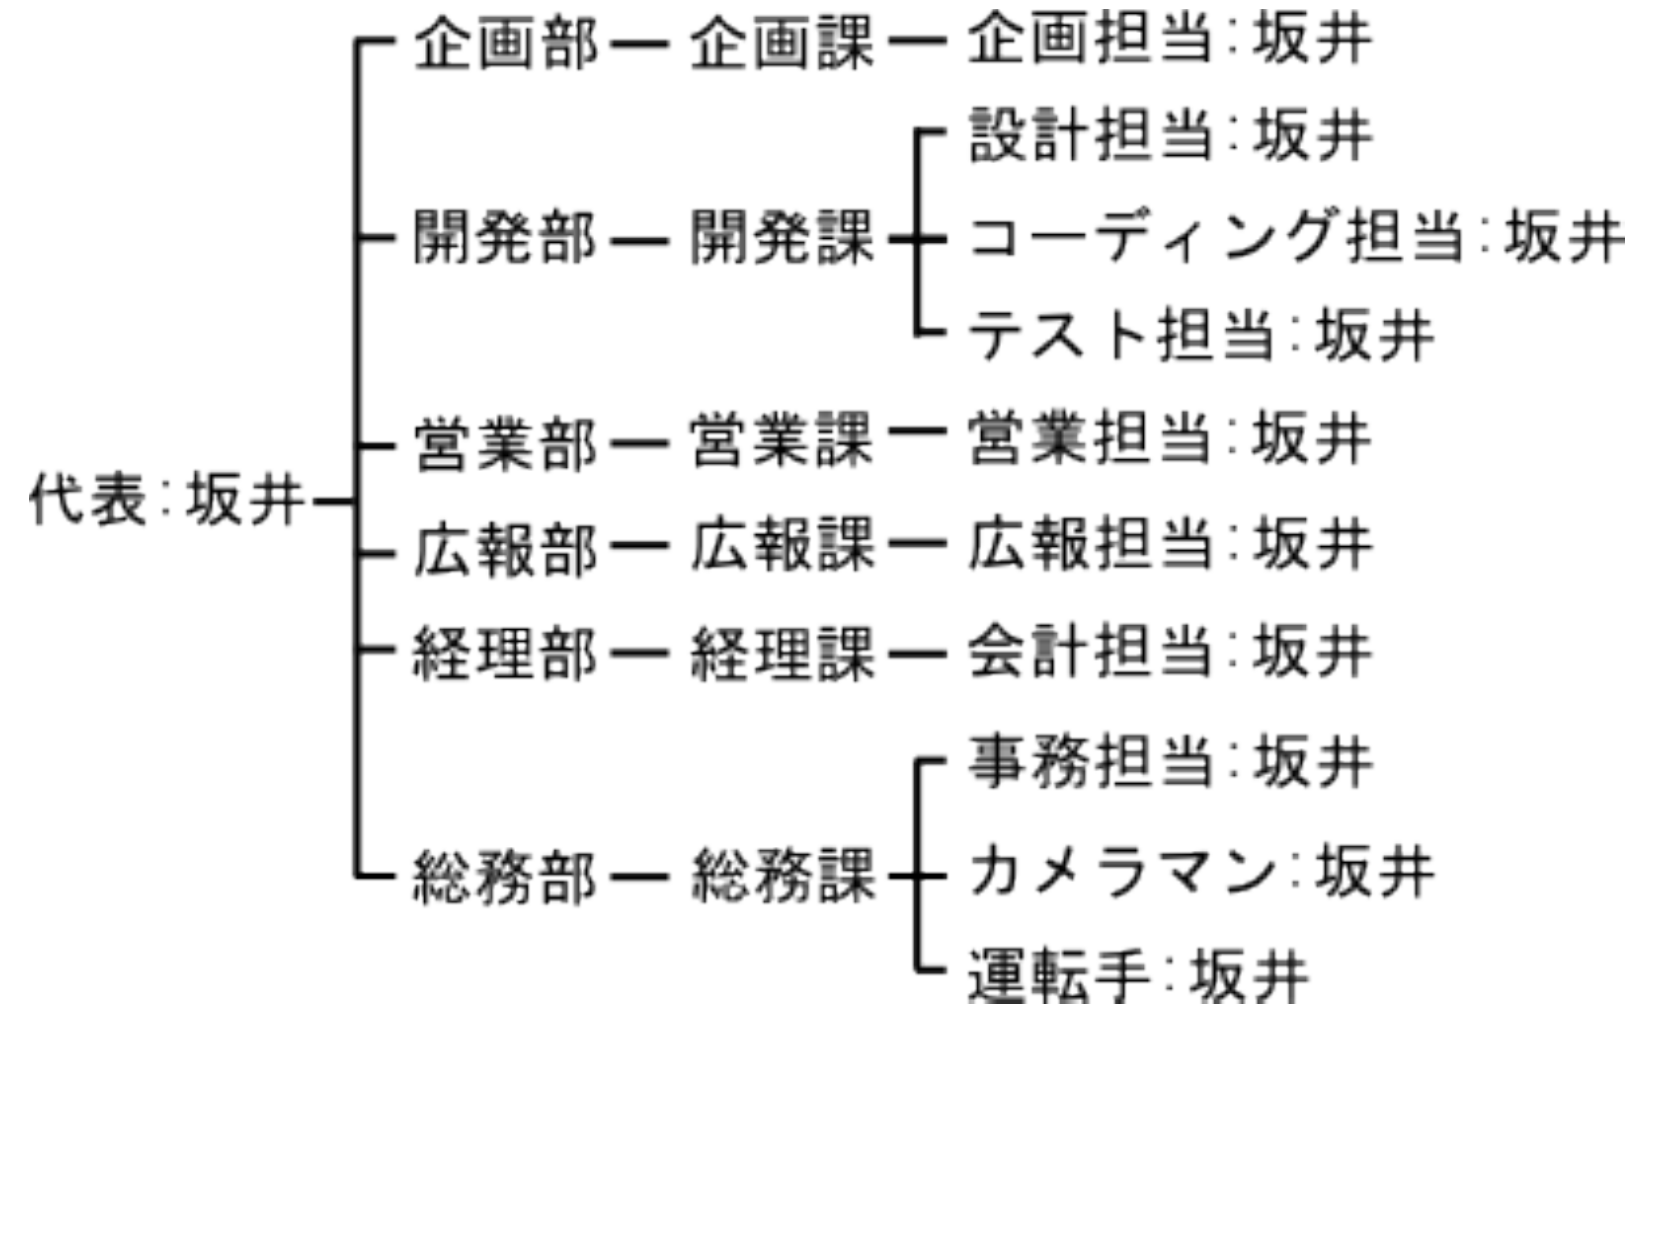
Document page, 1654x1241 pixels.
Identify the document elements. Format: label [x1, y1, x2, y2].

picture [29, 9, 1625, 1004]
